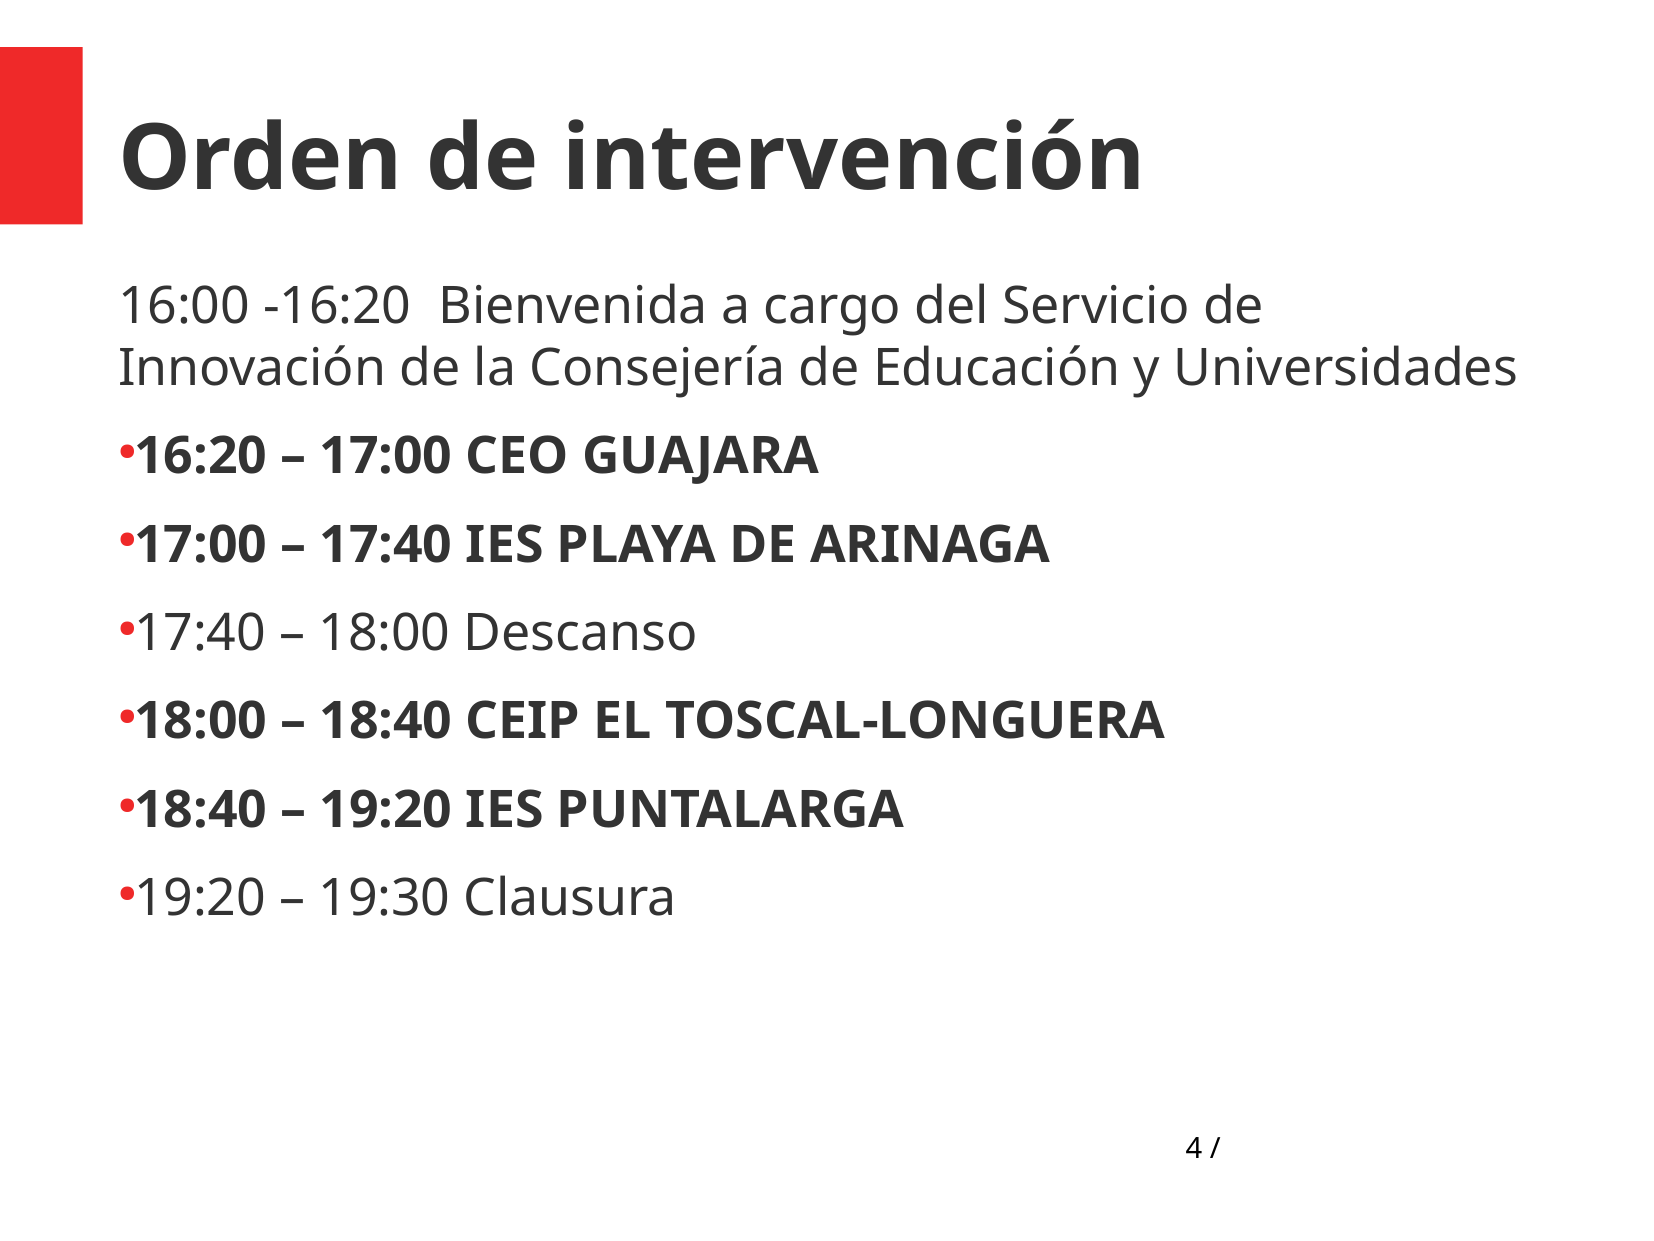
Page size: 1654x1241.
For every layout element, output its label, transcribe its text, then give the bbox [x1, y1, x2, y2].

text_box / [1185, 1129, 1571, 1216]
title Orden de intervención [118, 49, 1571, 257]
list 16:00 -16:20 Bienvenida a cargo del Servicio de Innovación de la Consejería de Educación y Universidades 16:20 – 17:00 CEO GUAJARA 17:00 – 17:40 IES PLAYA DE ARINAGA 17:40 – 18:00 Descanso 18:00 – 18:40 CEIP EL TOSCAL-LONGUERA 18:40 – 19:20 IES PUNTALARGA 19:20 – 19:30 Clausura [118, 271, 1536, 991]
